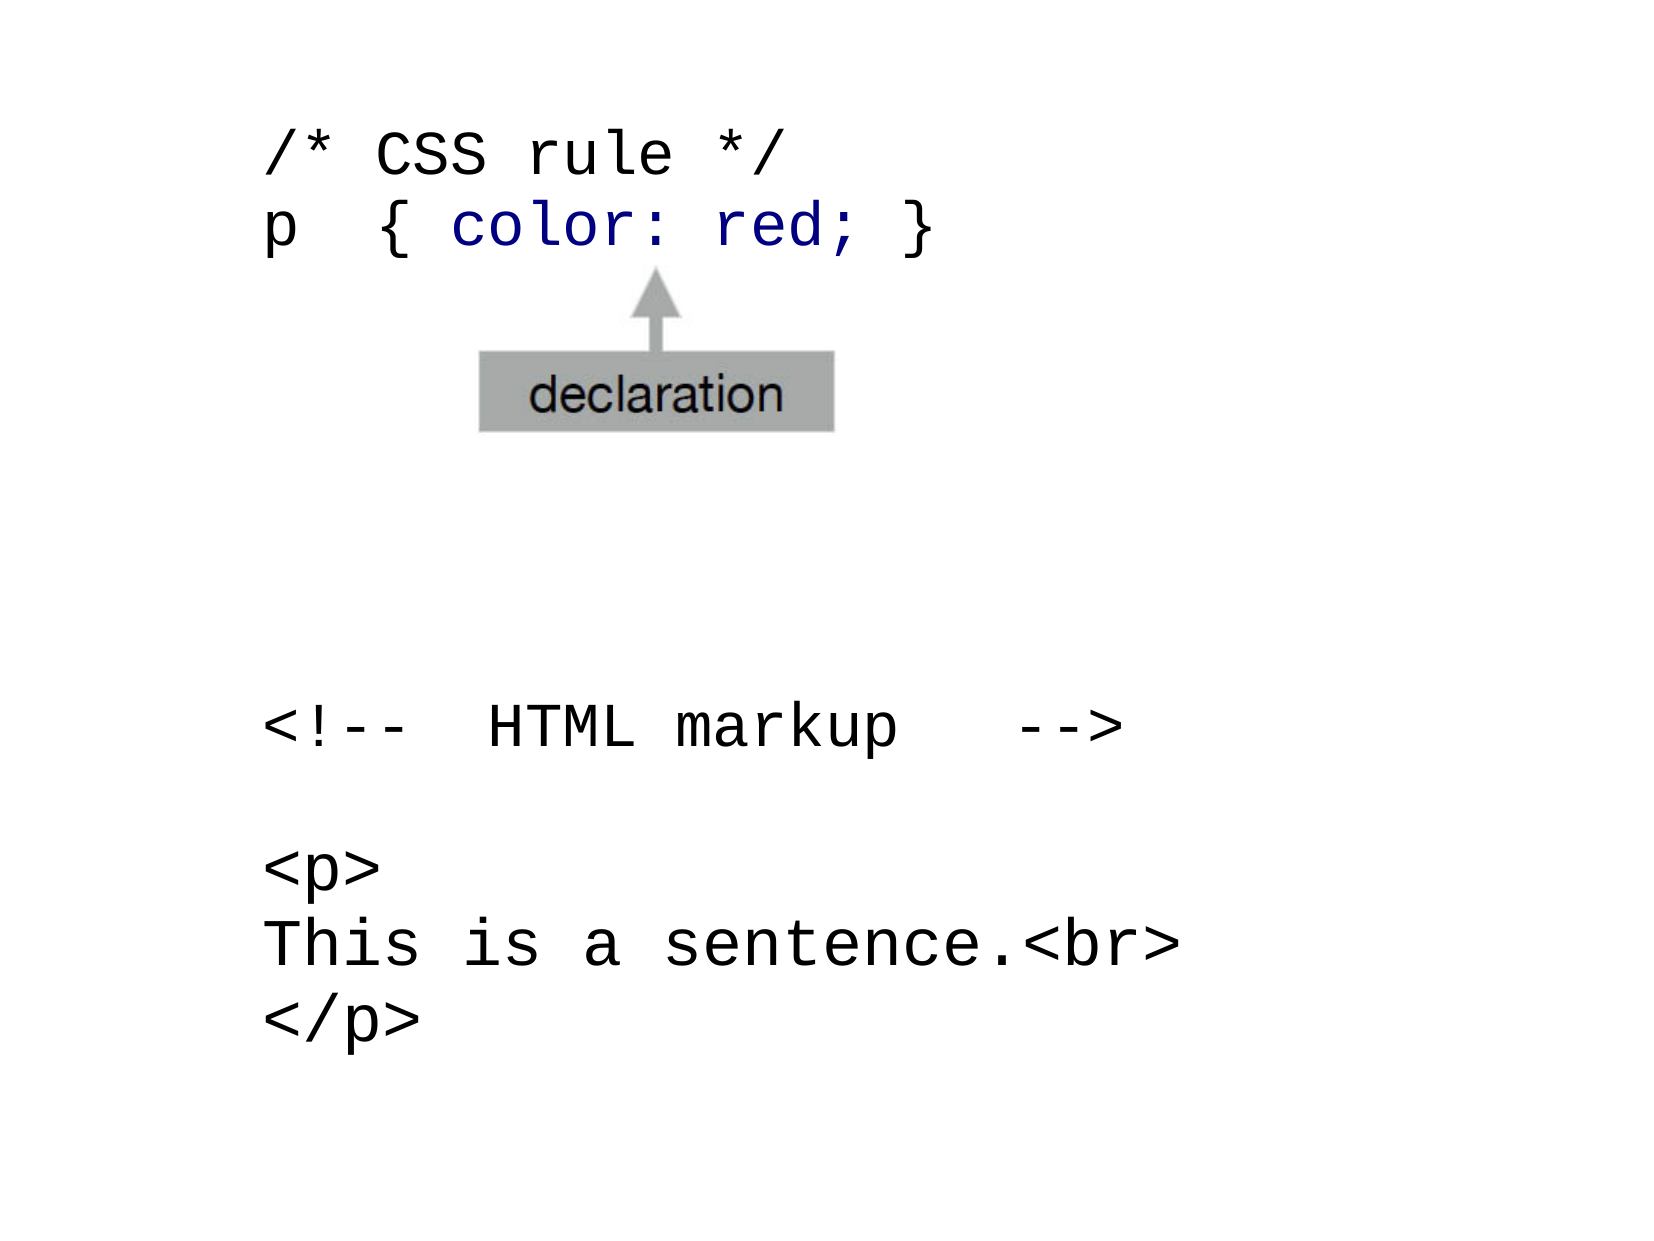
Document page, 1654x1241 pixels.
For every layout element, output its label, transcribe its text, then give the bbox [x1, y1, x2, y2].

text_box /* CSS rule */ p { color: red; } <!-- HTML markup --> { <p> This is a sentence.<br> </p> [248, 115, 1539, 1141]
picture [474, 265, 840, 439]
